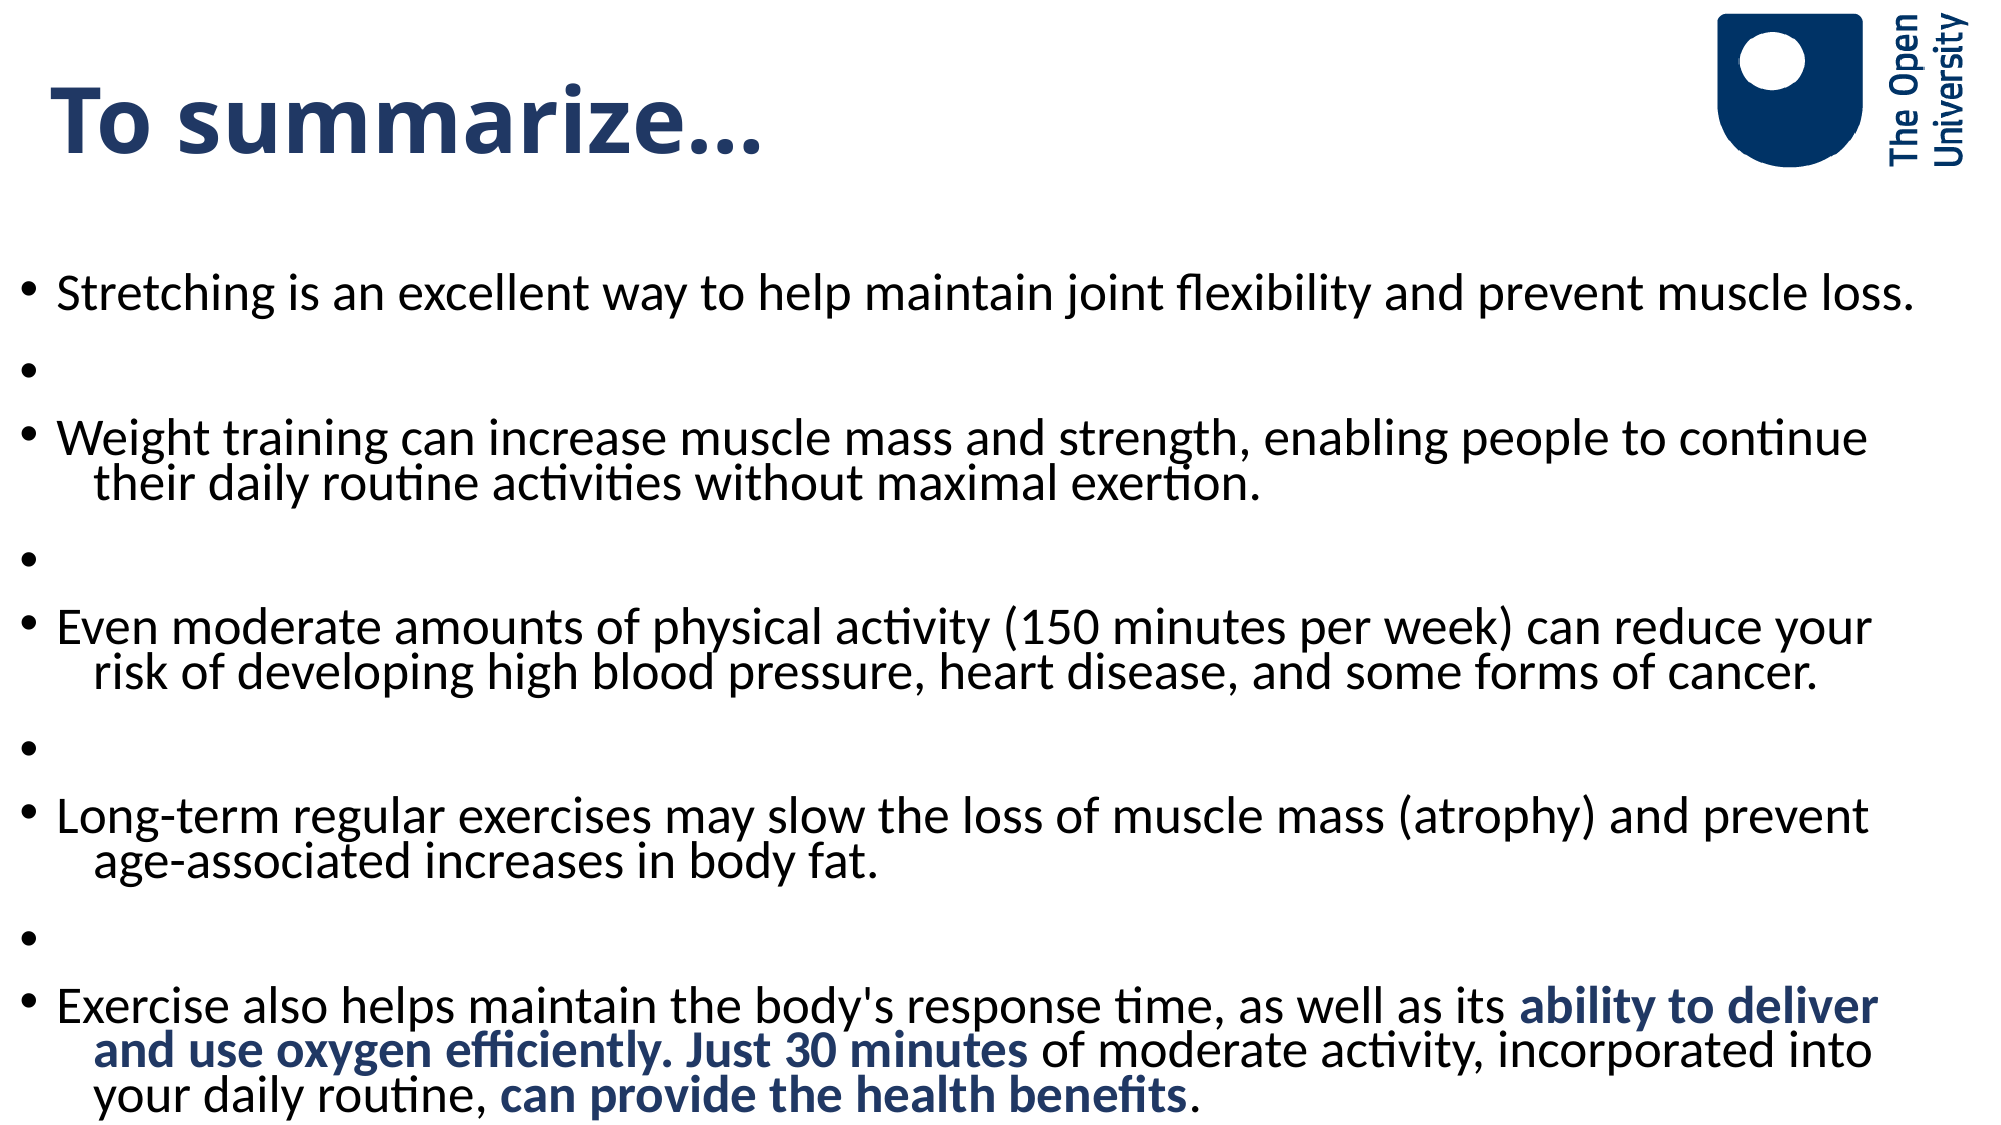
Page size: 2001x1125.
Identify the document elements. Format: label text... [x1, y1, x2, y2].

list Stretching is an excellent way to help maintain joint flexibility and prevent muscle loss. Weight training can increase muscle mass and strength, enabling people to continue their daily routine activities without maximal exertion. Even moderate amounts of physical activity (150 minutes per week) can reduce your risk of developing high blood pressure, heart disease, and some forms of cancer. Long-term regular exercises may slow the loss of muscle mass (atrophy) and prevent age-associated increases in body fat. Exercise also helps maintain the body's response time, as well as its ability to deliver and use oxygen efficiently. Just 30 minutes of moderate activity, incorporated into your daily routine, can provide the health benefits. [4, 267, 1971, 1125]
picture [1716, 10, 1971, 170]
title To summarize… [34, 15, 1760, 233]
